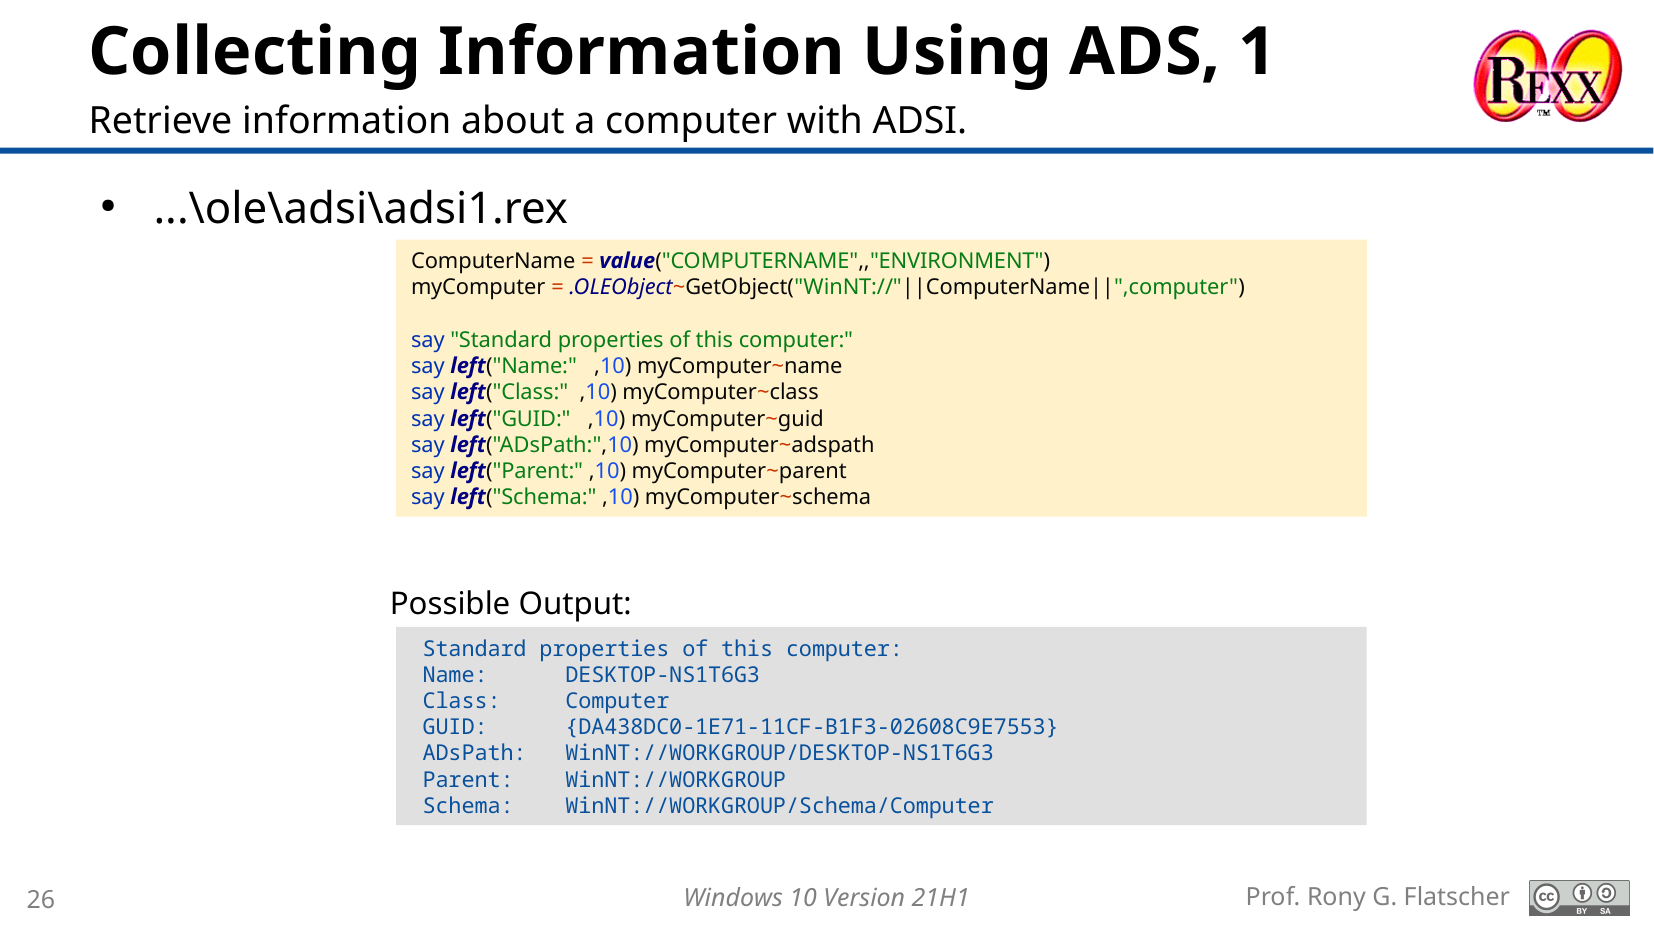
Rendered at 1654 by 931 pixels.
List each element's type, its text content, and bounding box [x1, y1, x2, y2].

title Collecting Information Using ADS, 1 Retrieve information about a computer with ADSI. [29, 0, 1654, 148]
list ...\ole\adsi\adsi1.rex [82, 177, 1571, 857]
text_box Possible Output: [375, 573, 1571, 630]
text_box Windows 10 Version 21H1 [0, 874, 1654, 922]
text_box ComputerName = value("COMPUTERNAME",,"ENVIRONMENT") myComputer = .OLEObject~GetObject("WinNT://"||ComputerName||",computer") say "Standard properties of this computer:" say left("Name:" ,10) myComputer~name say left("Class:" ,10) myComputer~class say left("GUID:" ,10) myComputer~guid say left("ADsPath:",10) myComputer~adspath say left("Parent:" ,10) myComputer~parent say left("Schema:" ,10) myComputer~schema [396, 239, 1367, 517]
text_box Standard properties of this computer: Name: DESKTOP-NS1T6G3 Class: Computer GUID: {DA438DC0-1E71-11CF-B1F3-02608C9E7553} ADsPath: WinNT://WORKGROUP/DESKTOP-NS1T6G3 Parent: WinNT://WORKGROUP Schema: WinNT://WORKGROUP/Schema/Computer [396, 630, 1367, 826]
